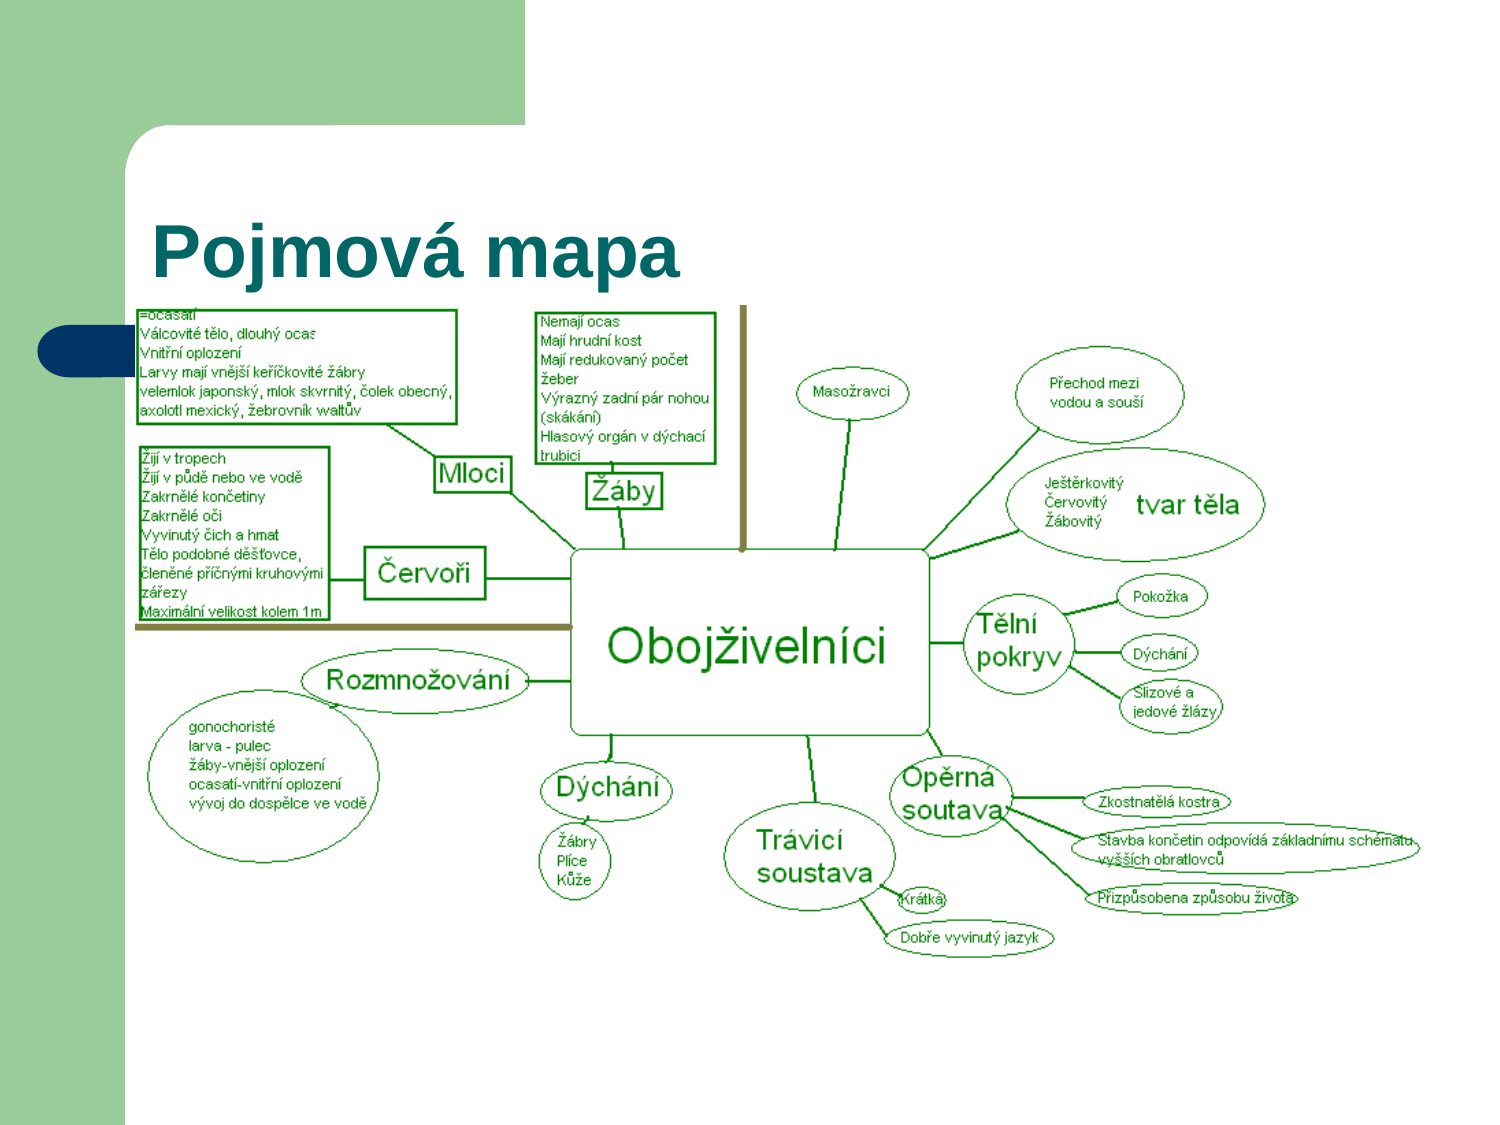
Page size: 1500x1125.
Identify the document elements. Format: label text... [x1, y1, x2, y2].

title Pojmová mapa [136, 136, 1414, 301]
picture [135, 305, 1441, 1125]
